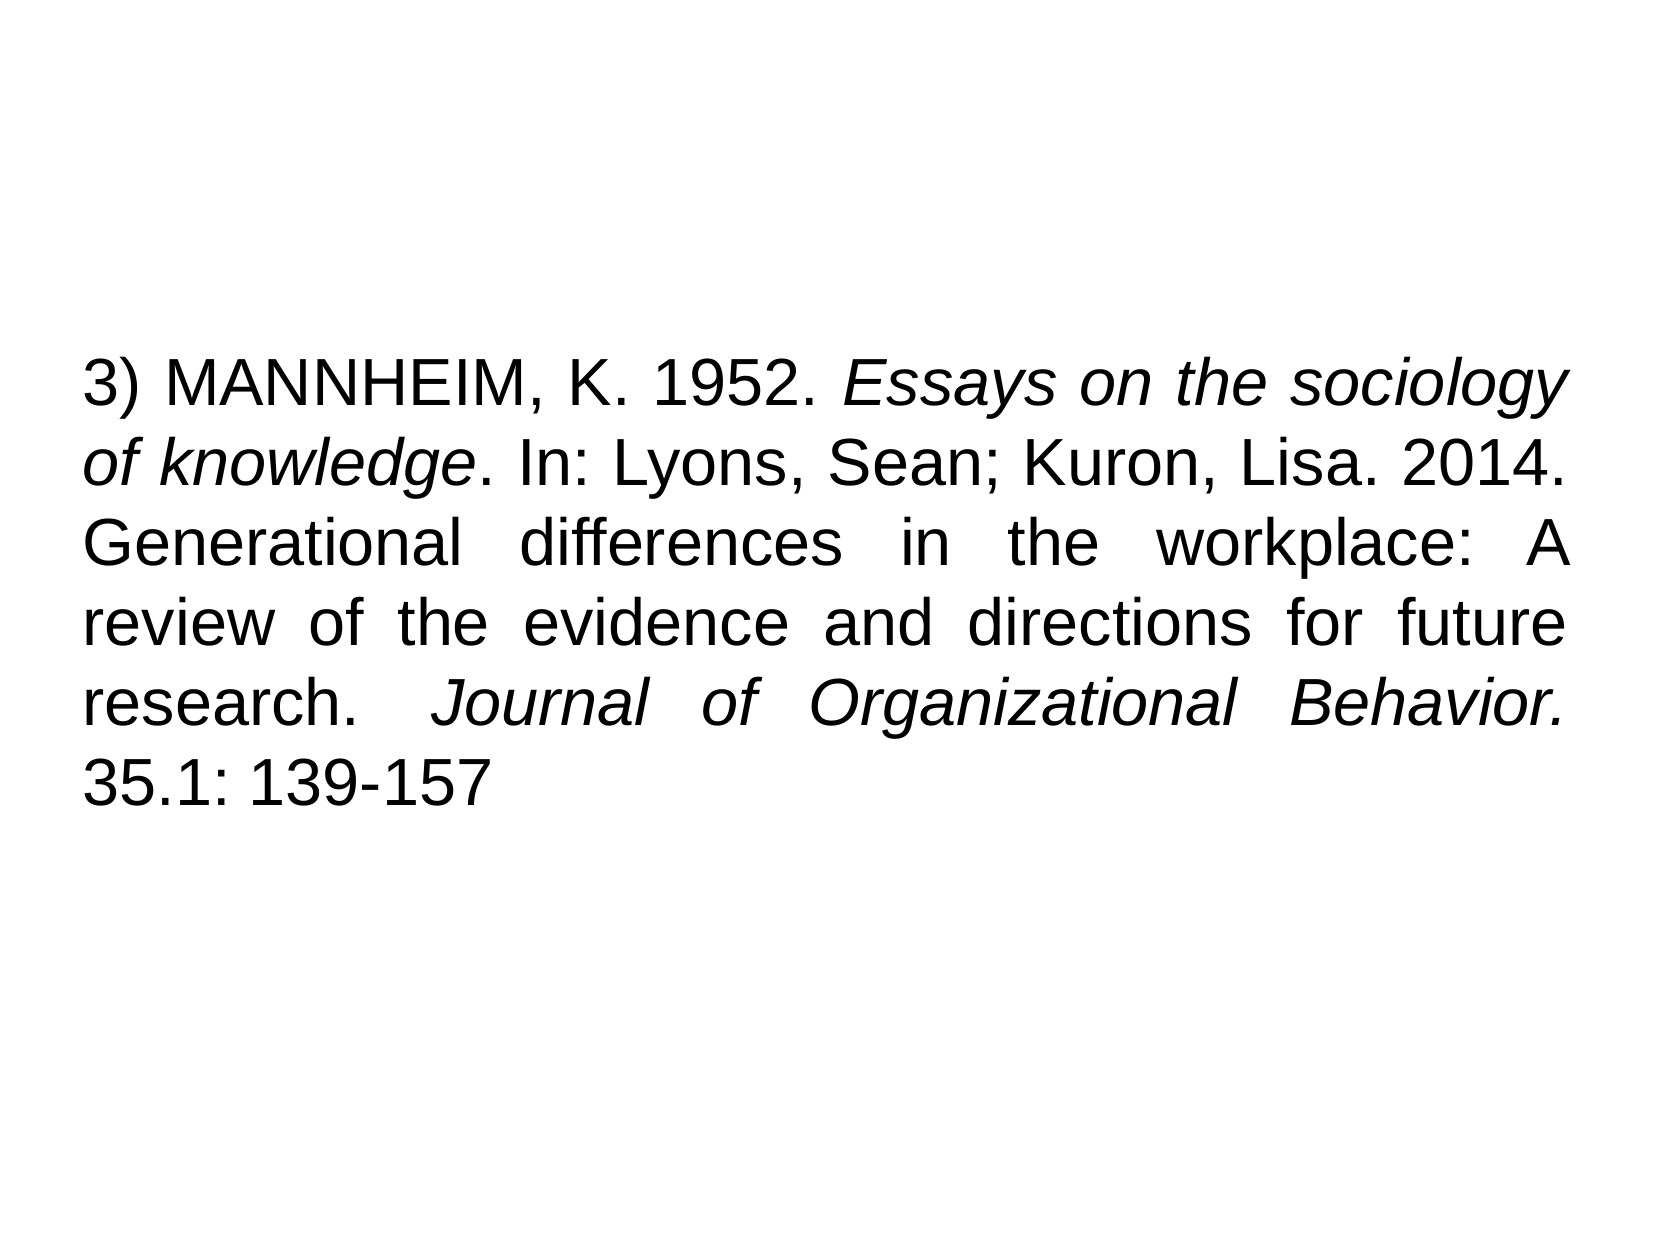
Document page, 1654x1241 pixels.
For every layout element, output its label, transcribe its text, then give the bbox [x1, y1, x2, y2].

subtitle 3) MANNHEIM, K. 1952. Essays on the sociology of knowledge. In: Lyons, Sean; Kuron, Lisa. 2014. Generational differences in the workplace: A review of the evidence and directions for future research. Journal of Organizational Behavior. 35.1: 139-157 [82, 49, 1571, 1109]
